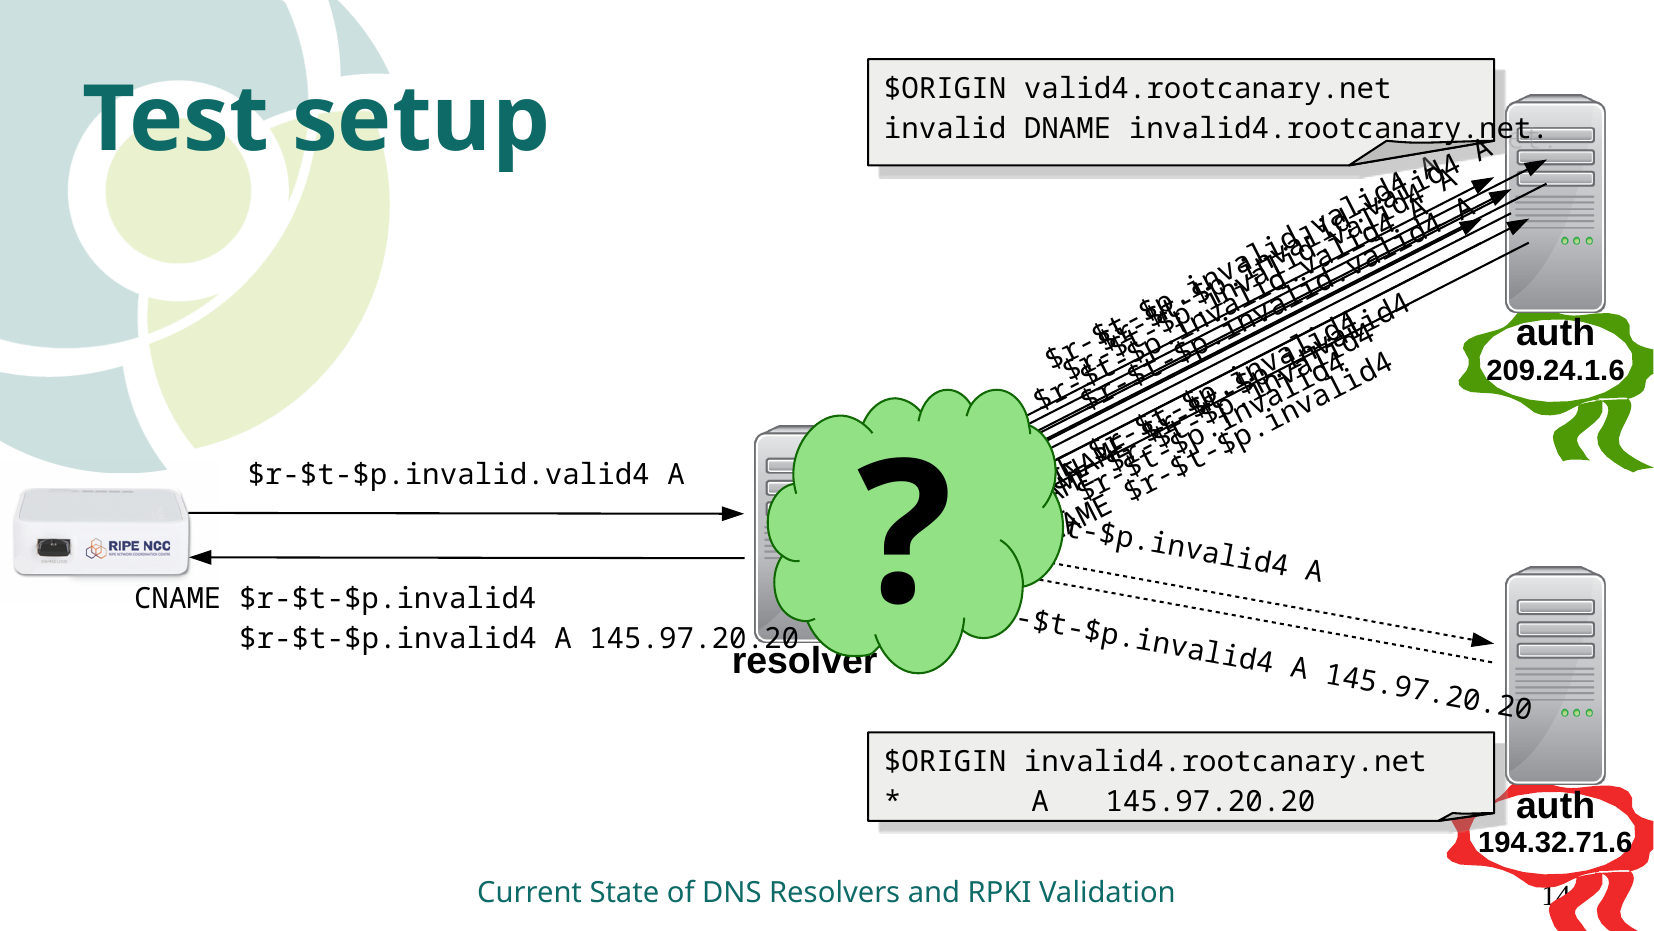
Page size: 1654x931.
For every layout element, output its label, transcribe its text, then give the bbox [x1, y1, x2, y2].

picture [785, 629, 792, 642]
text_box $ORIGIN valid4.rootcanary.net invalid DNAME invalid4.rootcanary.net. [868, 59, 1495, 166]
picture [1505, 697, 1511, 707]
picture [754, 425, 821, 643]
text_box [1446, 785, 1654, 931]
text_box $ORIGIN invalid4.rootcanary.net * A 145.97.20.20 [868, 732, 1495, 821]
picture [196, 591, 200, 603]
text_box [1458, 313, 1654, 473]
picture [0, 460, 219, 603]
picture [788, 633, 794, 643]
picture [155, 590, 161, 603]
text_box ? [767, 389, 1064, 674]
picture [1505, 94, 1606, 313]
picture [175, 591, 180, 599]
picture [1505, 566, 1606, 785]
title Test setup [82, 37, 1571, 193]
